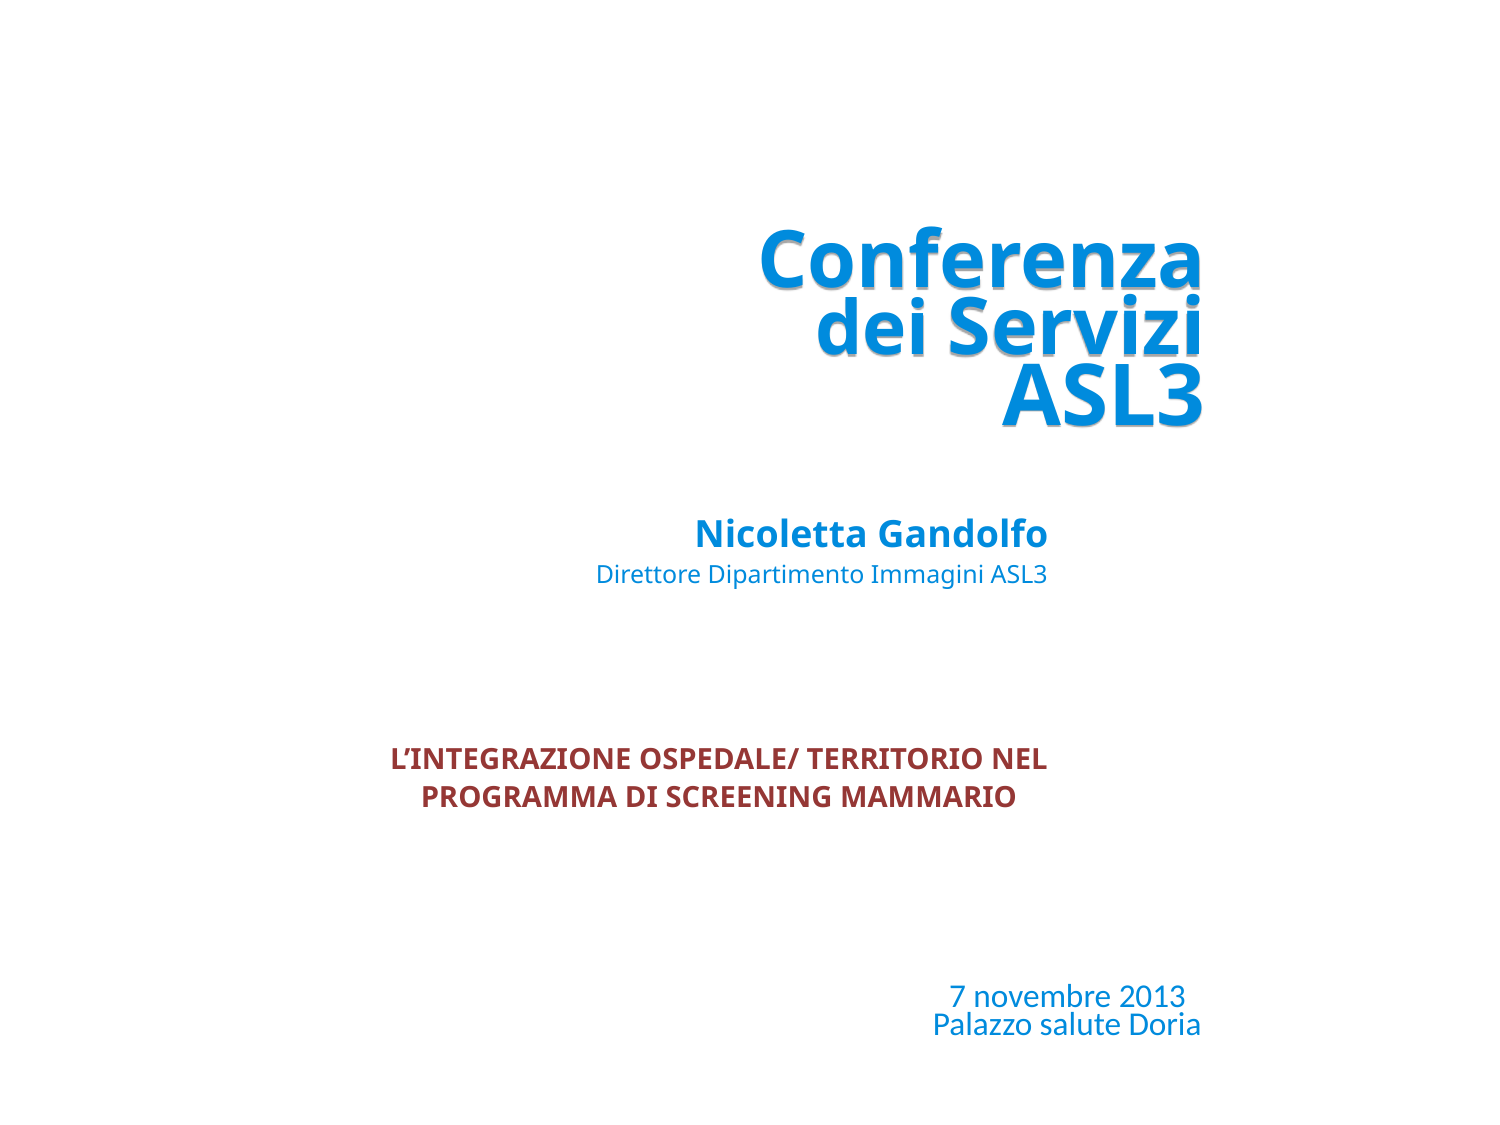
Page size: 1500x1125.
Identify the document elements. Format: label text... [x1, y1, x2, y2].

title Conferenza dei Servizi ASL3 [742, 221, 1311, 453]
text_box Nicoletta Gandolfo Direttore Dipartimento Immagini ASL3 L’INTEGRAZIONE OSPEDALE/ TERRITORIO NEL PROGRAMMA DI SCREENING MAMMARIO [375, 498, 1265, 821]
text_box 7 novembre 2013 Palazzo salute Doria [702, 964, 1433, 1125]
